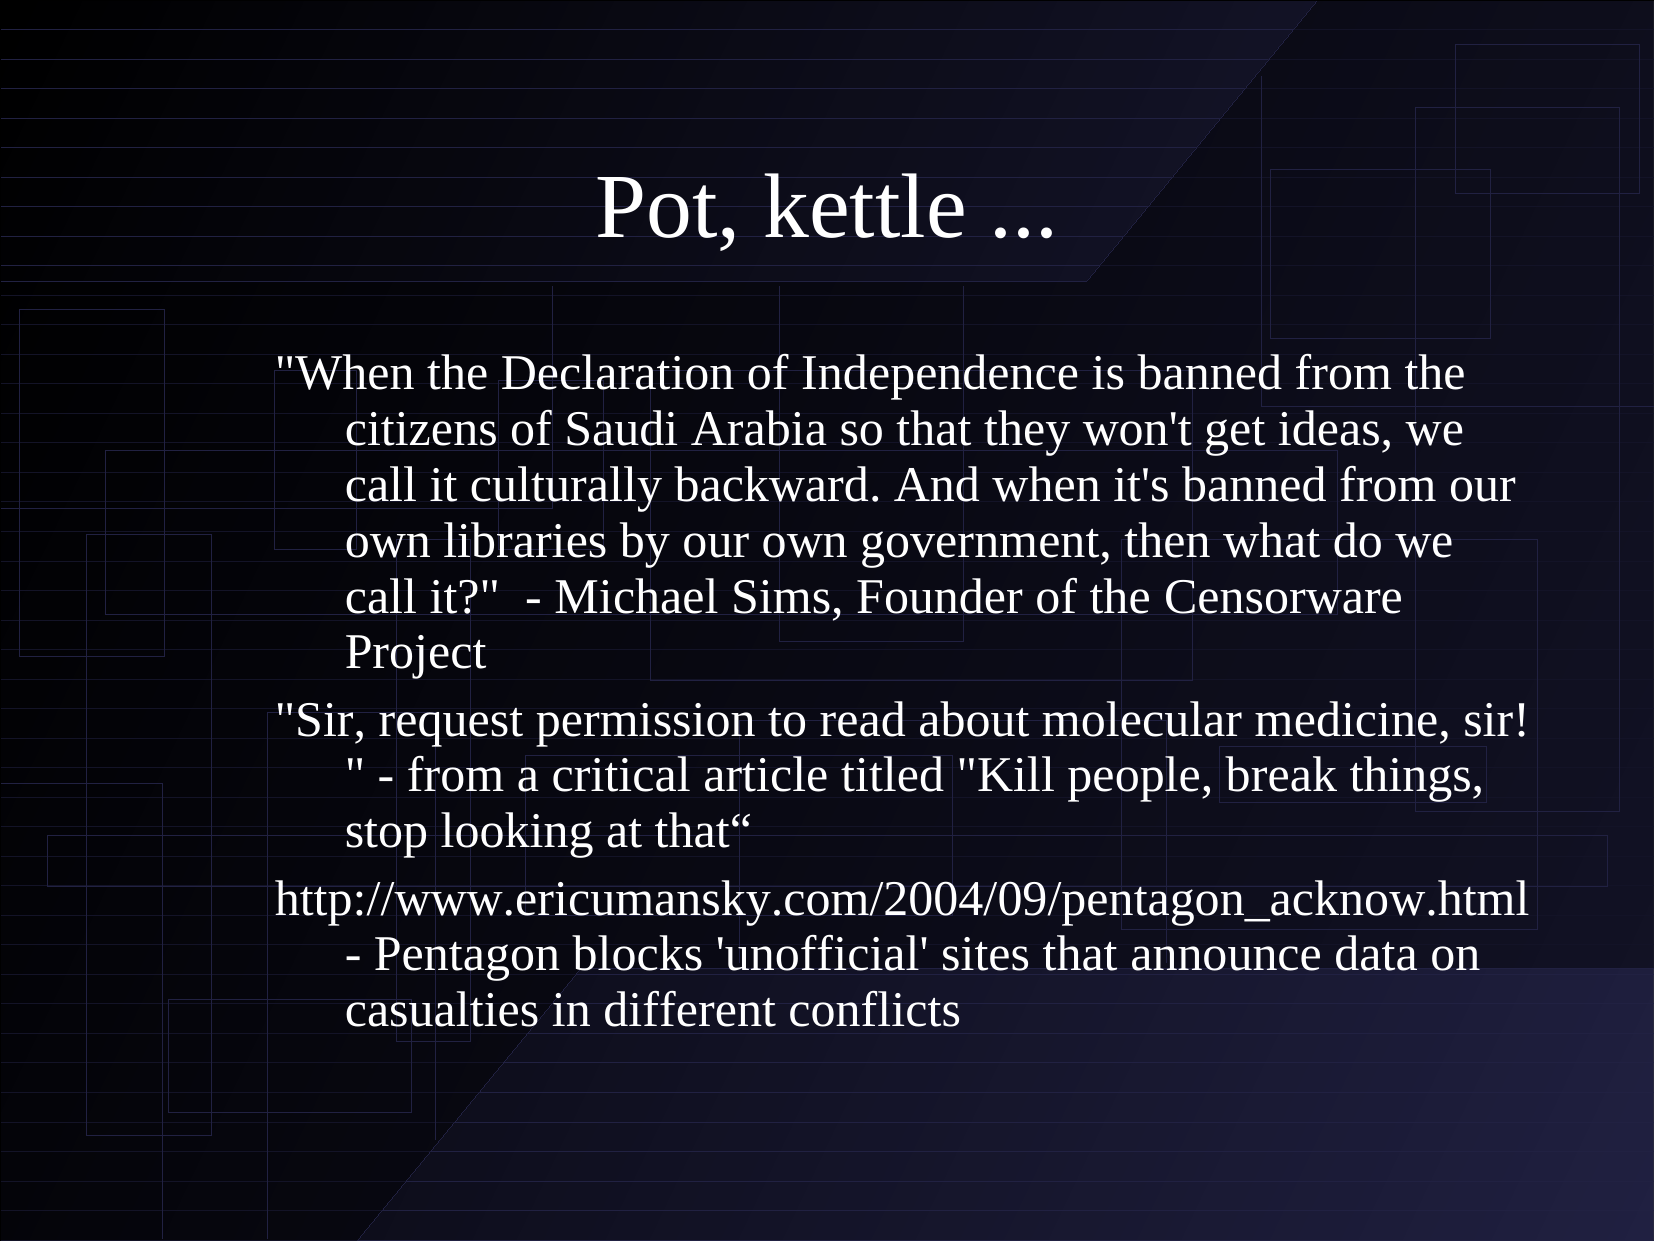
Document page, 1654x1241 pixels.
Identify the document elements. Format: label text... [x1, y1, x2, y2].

title Pot, kettle ... [121, 102, 1534, 311]
list "When the Declaration of Independence is banned from the citizens of Saudi Arabia so that they won't get ideas, we call it culturally backward. And when it's banned from our own libraries by our own government, then what do we call it?" - Michael Sims, Founder of the Censorware Project "Sir, request permission to read about molecular medicine, sir! " - from a critical article titled "Kill people, break things, stop looking at that“ http://www.ericumansky.com/2004/09/pentagon_acknow.html - Pentagon blocks 'unofficial' sites that announce data on casualties in different conflicts [121, 344, 1534, 1127]
